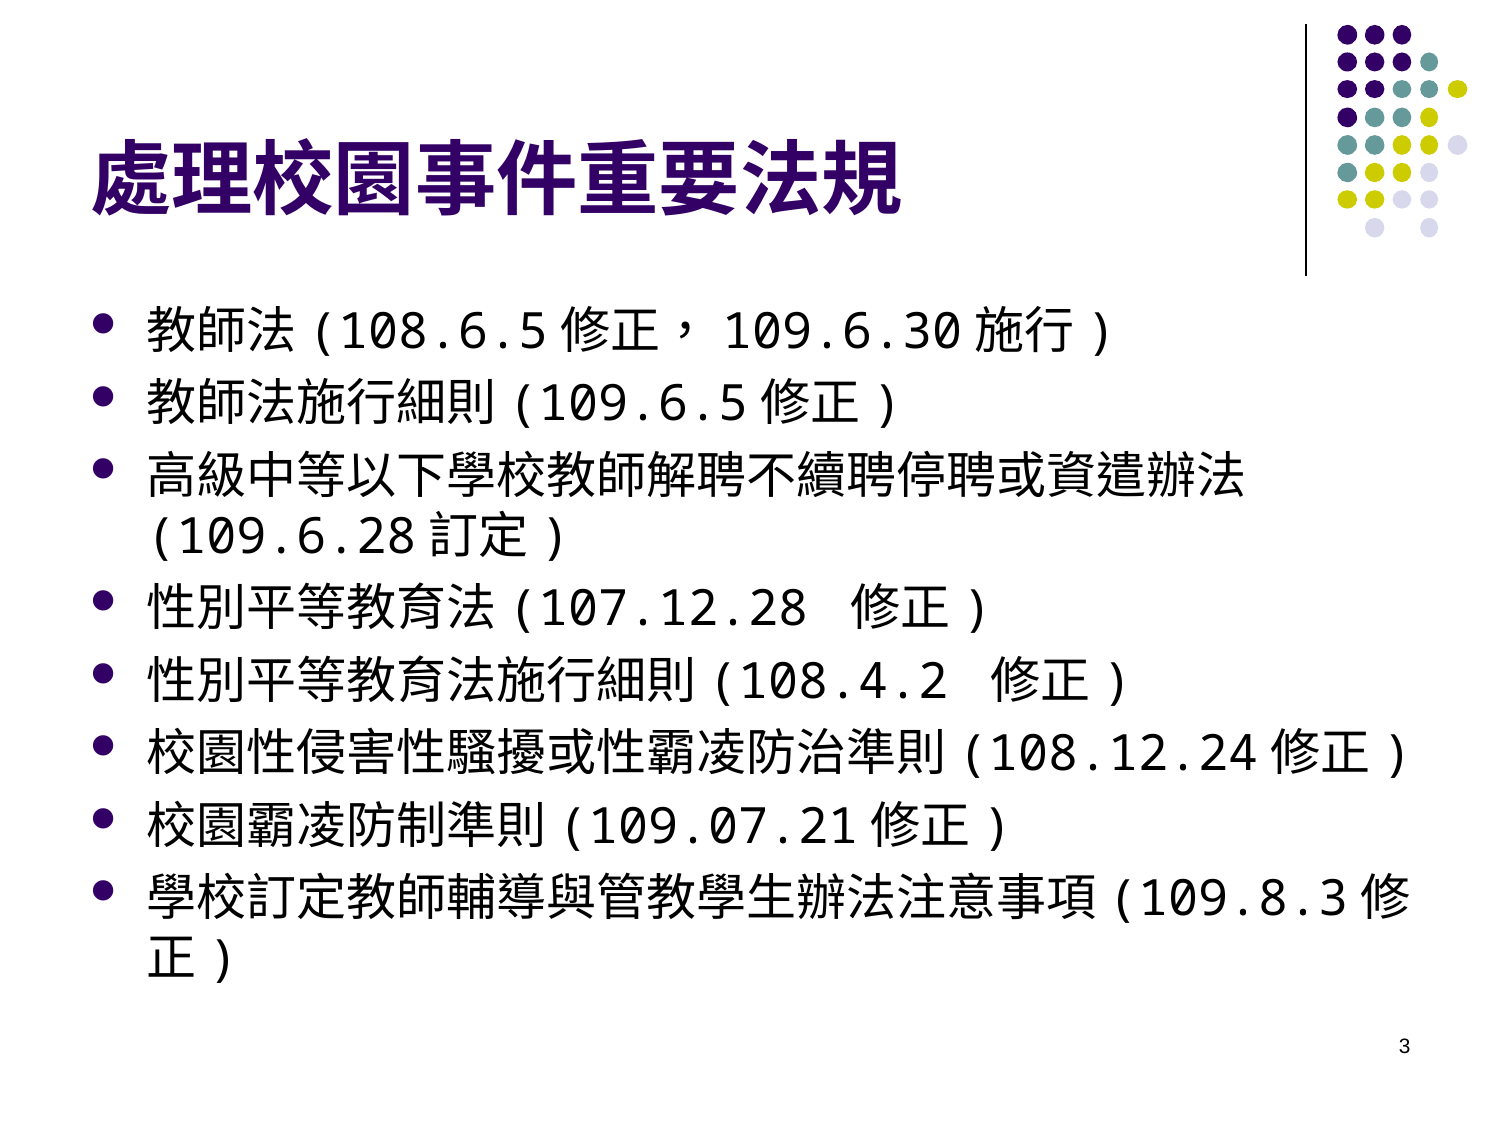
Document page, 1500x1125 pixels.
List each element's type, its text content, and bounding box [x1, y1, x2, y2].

title 處理校園事件重要法規 [74, 20, 1313, 233]
list 教師法(108.6.5修正，109.6.30施行) 教師法施行細則(109.6.5修正) 高級中等以下學校教師解聘不續聘停聘或資遣辦法(109.6.28訂定) 性別平等教育法(107.12.28 修正) 性別平等教育法施行細則(108.4.2 修正) 校園性侵害性騷擾或性霸凌防治準則(108.12.24修正) 校園霸凌防制準則(109.07.21修正) 學校訂定教師輔導與管教學生辦法注意事項(109.8.3修正) [75, 290, 1447, 1006]
text_box <number> [1074, 1025, 1426, 1101]
